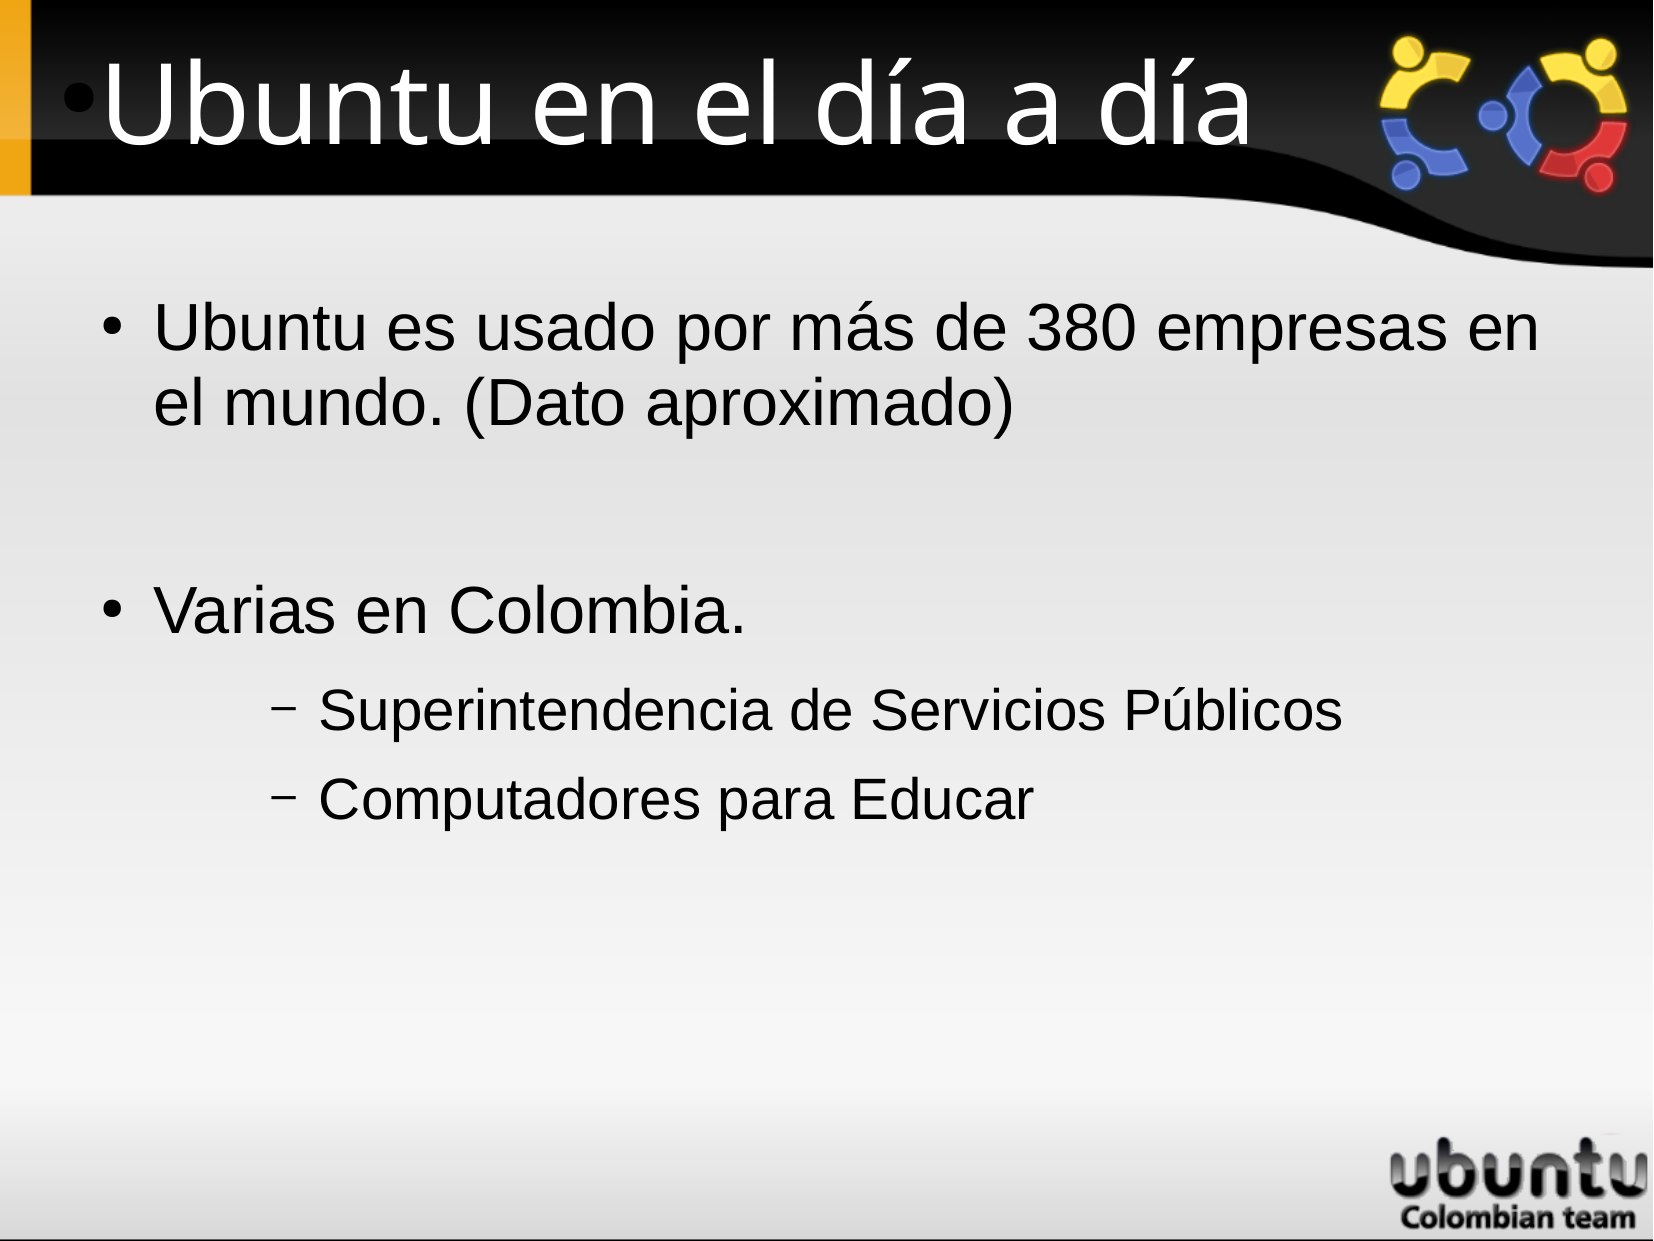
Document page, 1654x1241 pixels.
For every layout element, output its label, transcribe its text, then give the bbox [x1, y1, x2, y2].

picture [0, 0, 1653, 1241]
list Ubuntu es usado por más de 380 empresas en el mundo. (Dato aproximado) Varias en Colombia. Superintendencia de Servicios Públicos Computadores para Educar [82, 290, 1571, 1094]
title Ubuntu en el día a día [59, 44, 1376, 156]
